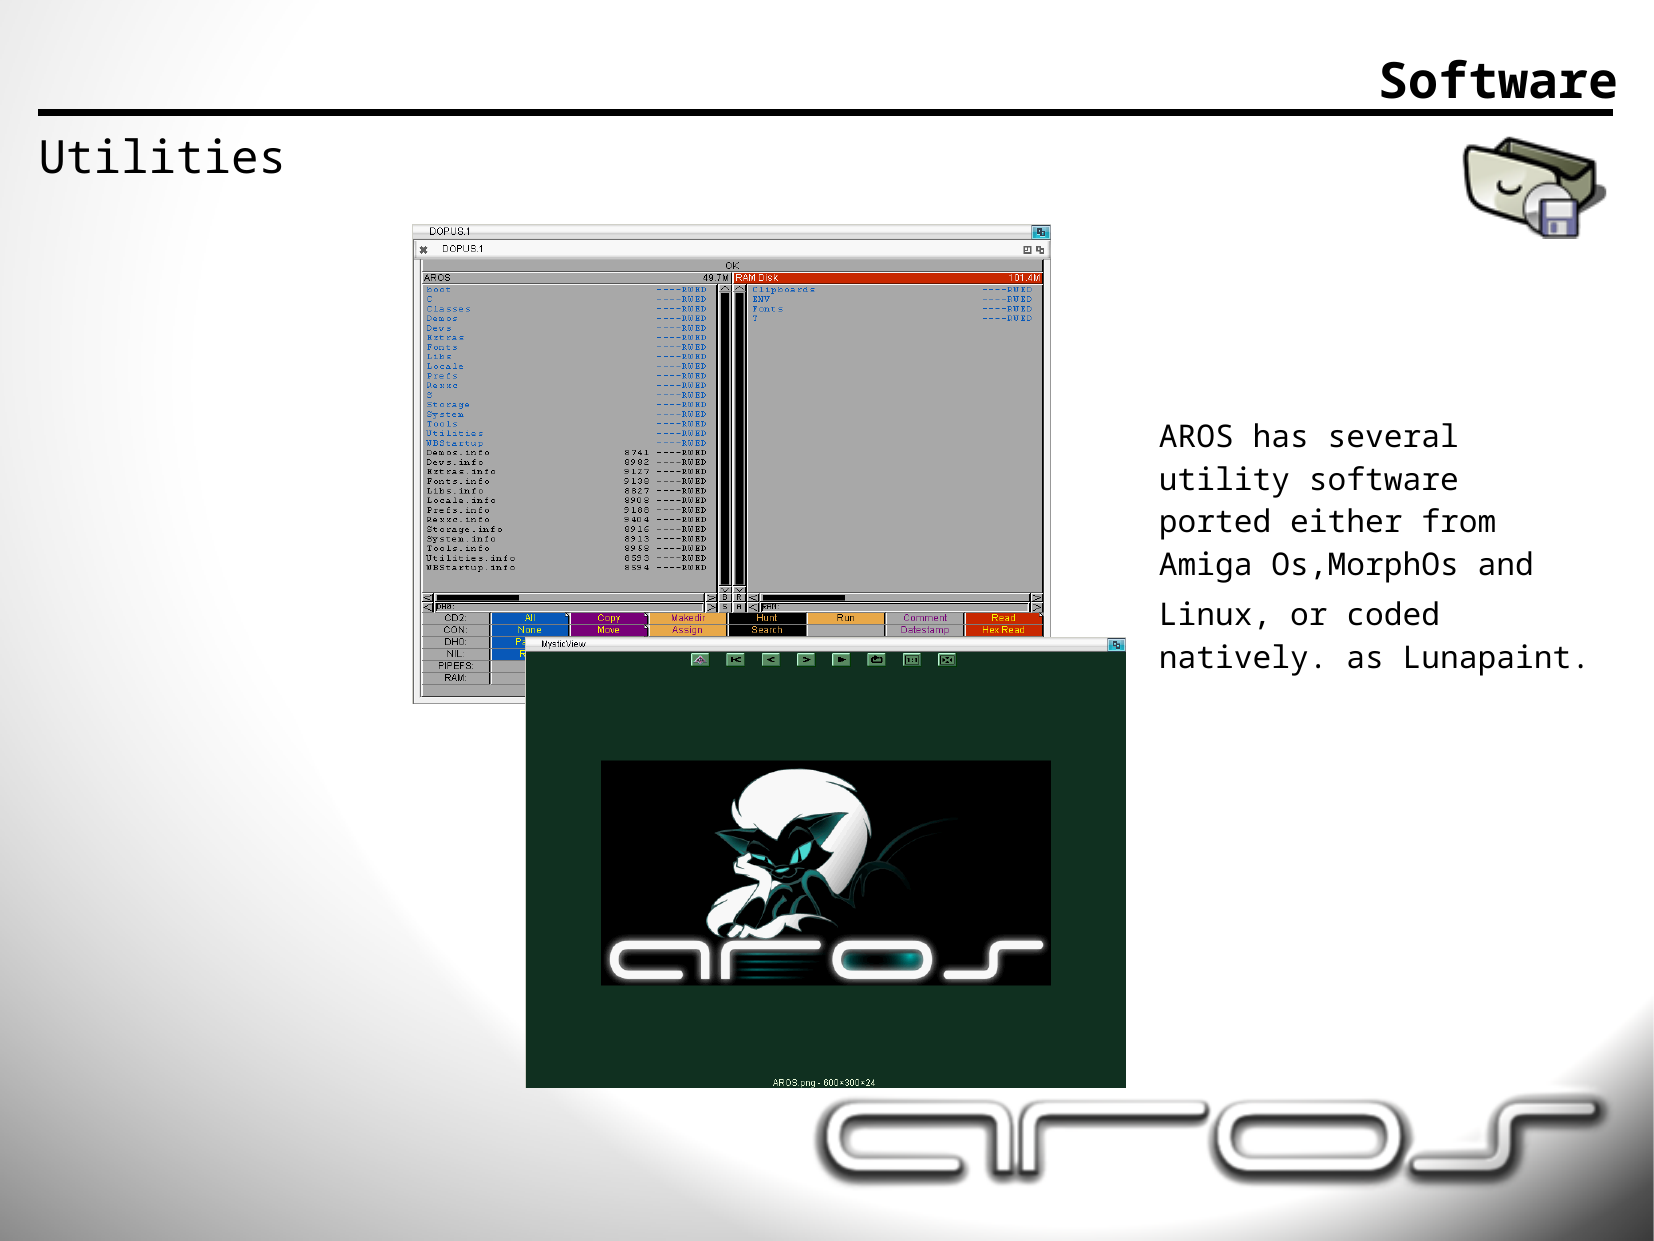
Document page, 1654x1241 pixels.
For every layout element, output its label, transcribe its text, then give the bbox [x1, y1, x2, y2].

text_box Utilities [23, 116, 302, 178]
picture [0, 0, 1654, 1241]
text_box Software [1363, 37, 1637, 103]
text_box AROS has several utility software ported either from Amiga Os,MorphOs and Linux, or coded natively. as Lunapaint. [1144, 406, 1620, 1032]
